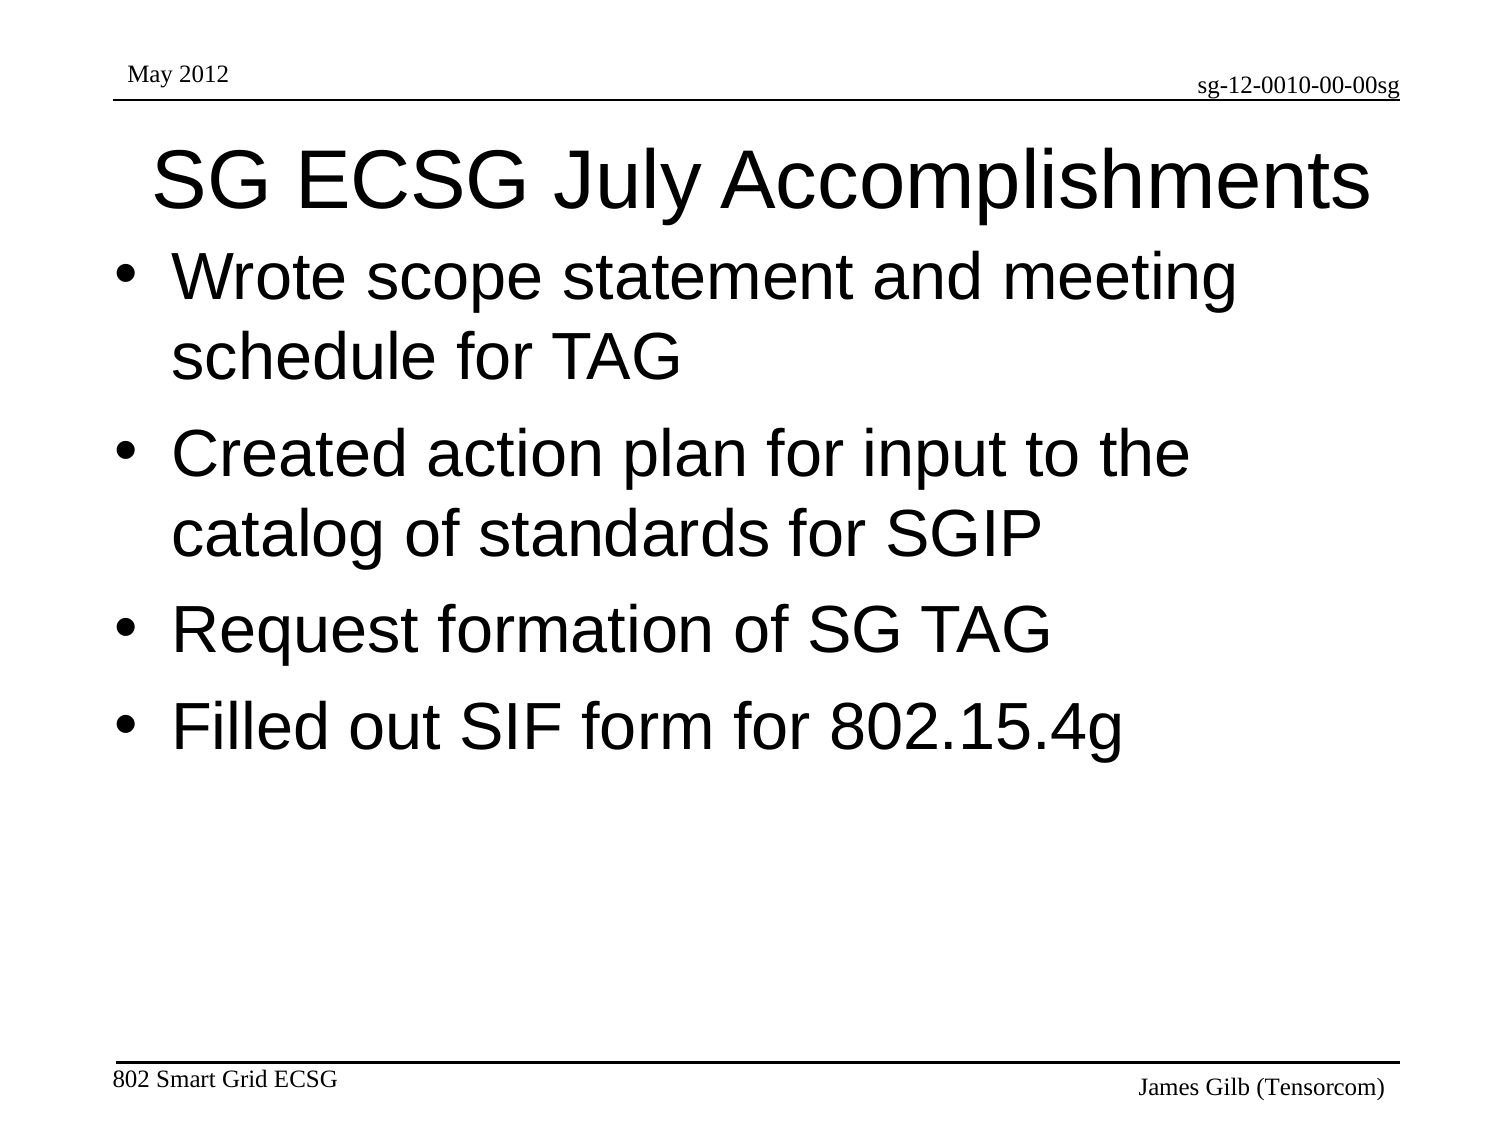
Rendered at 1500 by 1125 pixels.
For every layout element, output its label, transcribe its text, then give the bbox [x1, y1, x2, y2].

list Wrote scope statement and meeting schedule for TAG Created action plan for input to the catalog of standards for SGIP Request formation of SG TAG Filled out SIF form for 802.15.4g [99, 224, 1375, 968]
title SG ECSG July Accomplishments [125, 112, 1401, 238]
